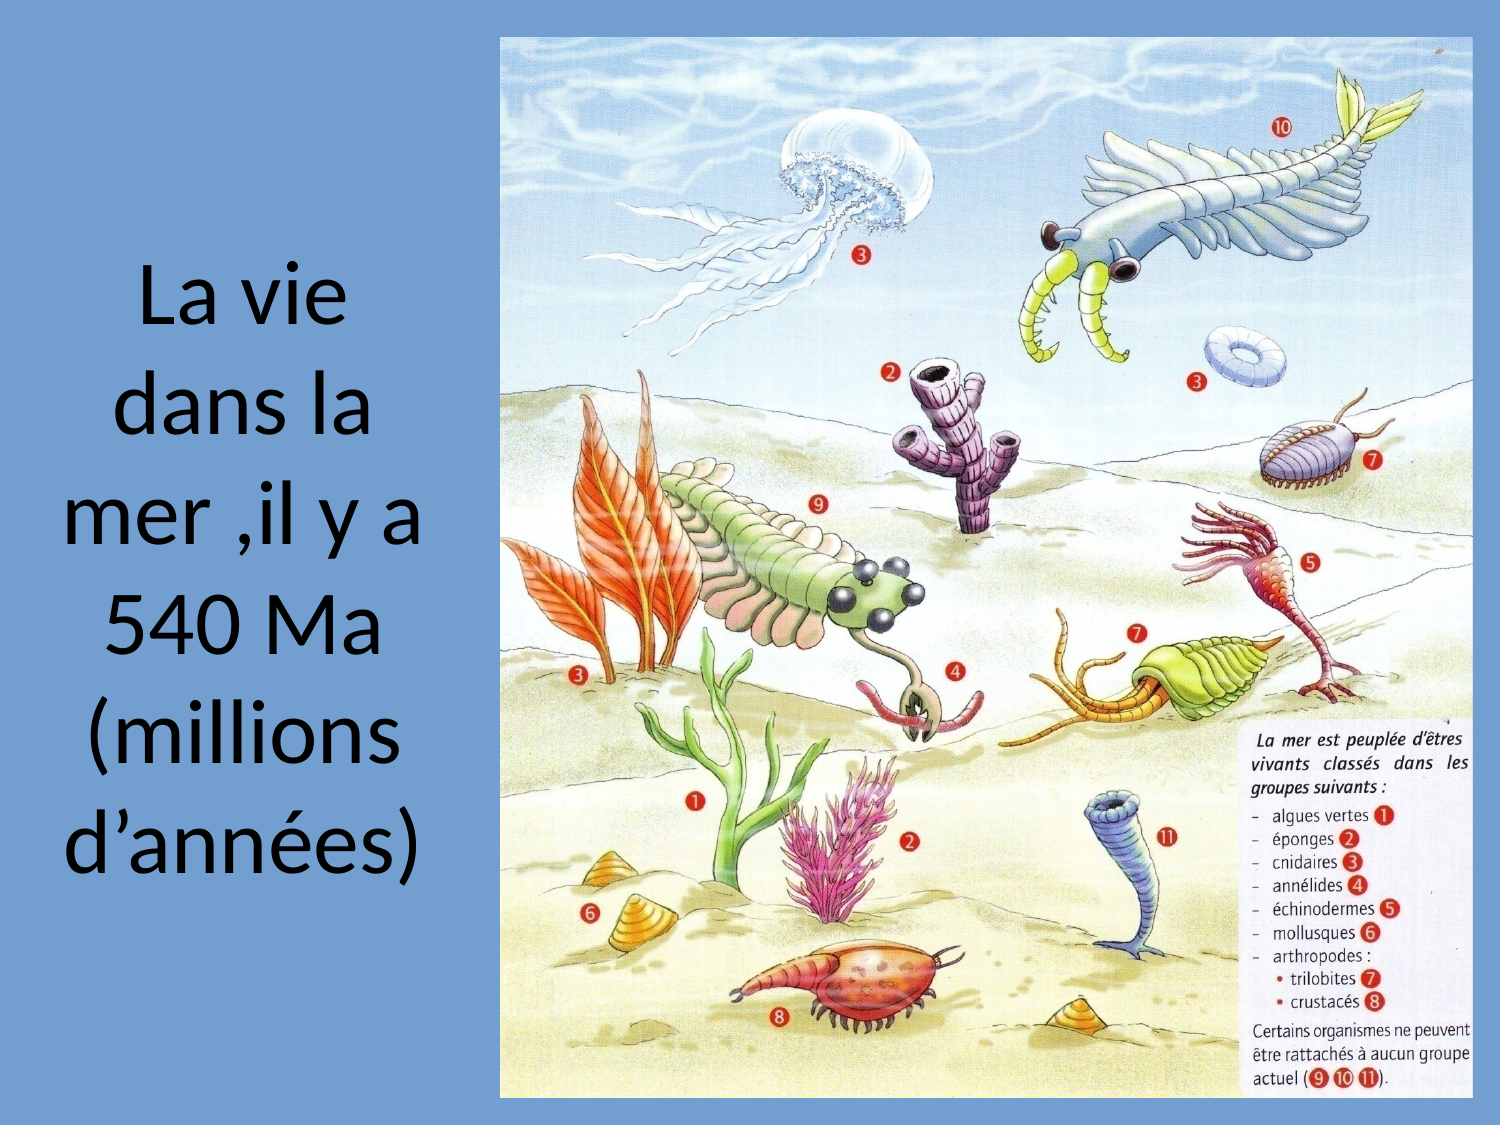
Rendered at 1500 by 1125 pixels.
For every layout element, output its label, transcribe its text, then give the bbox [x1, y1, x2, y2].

text_box La vie dans la mer ,il y a 540 Ma (millions d’années) [24, 212, 463, 913]
picture [500, 37, 1473, 1098]
